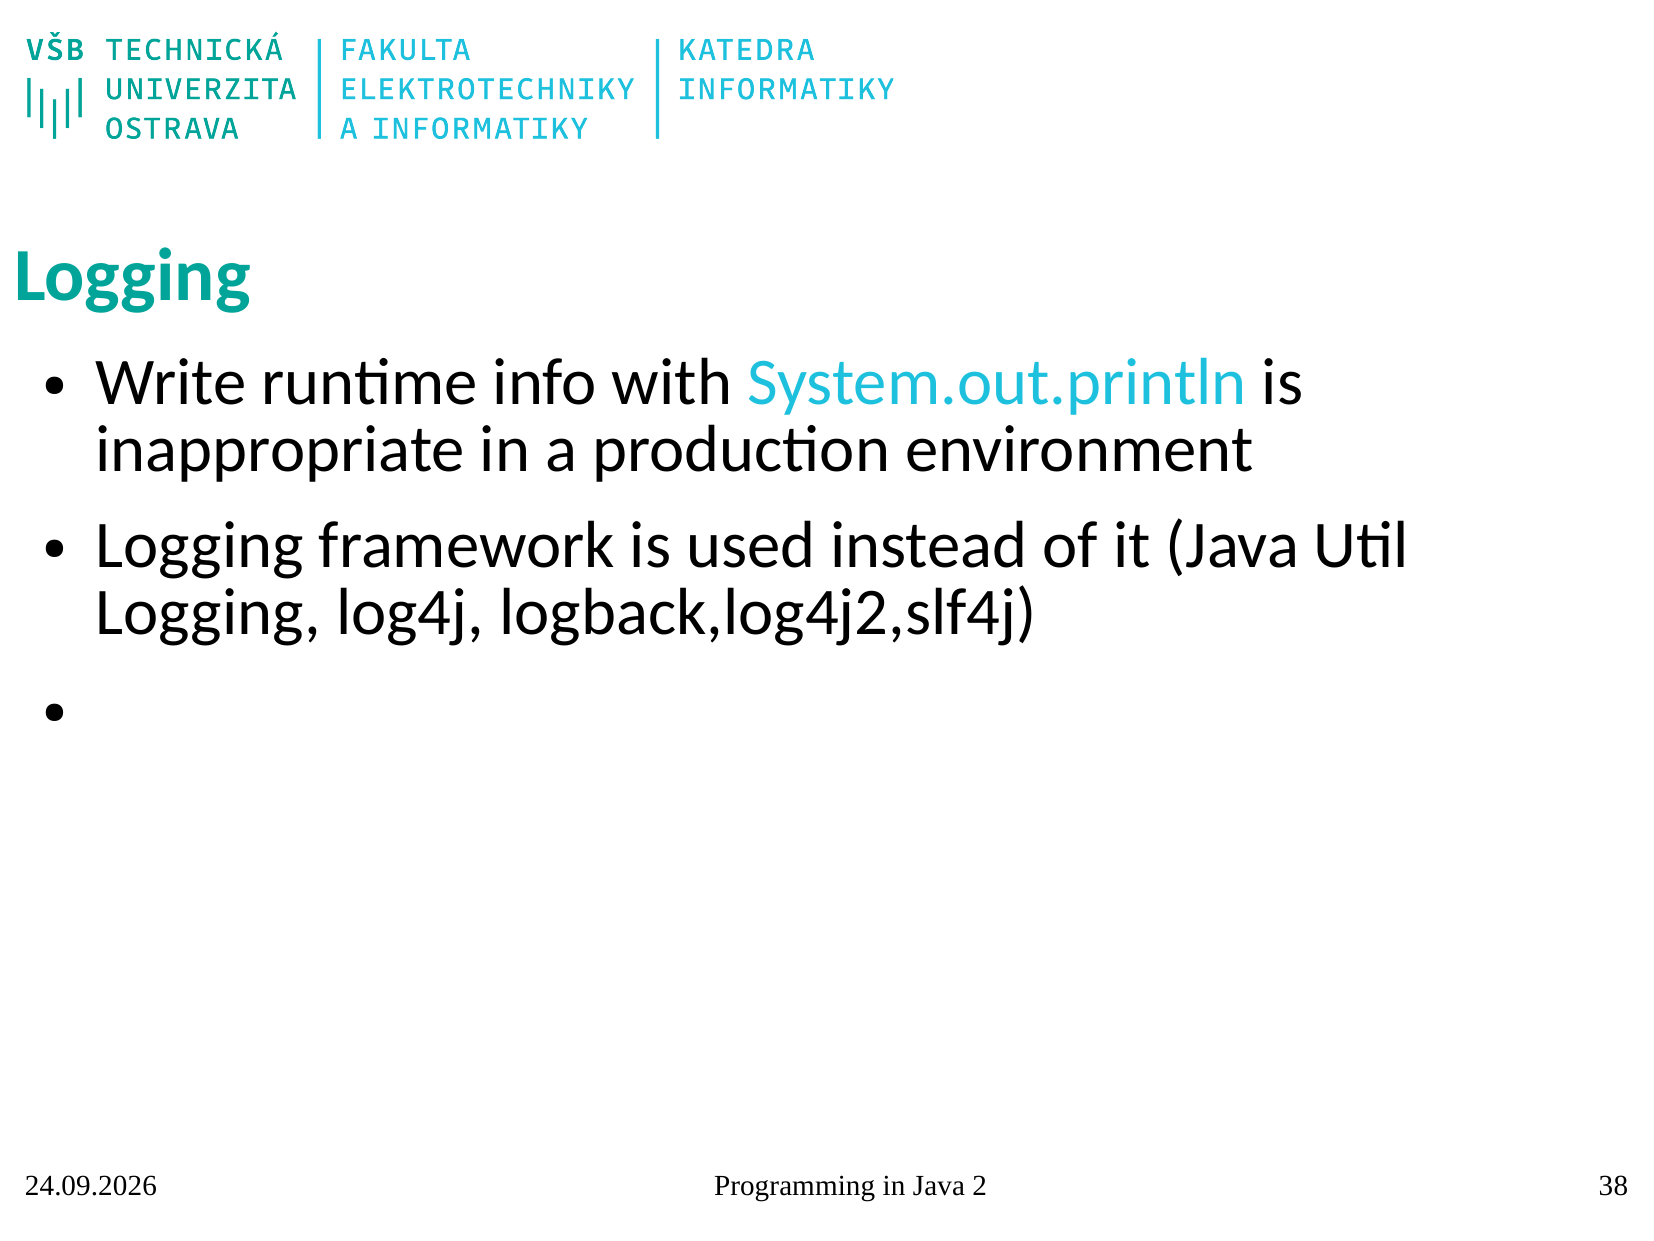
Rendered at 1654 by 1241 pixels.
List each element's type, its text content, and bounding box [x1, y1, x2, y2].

list Write runtime info with System.out.println is inappropriate in a production environment Logging framework is used instead of it (Java Util Logging, log4j, logback,log4j2,slf4j) [24, 354, 1629, 1146]
title Logging [14, 165, 1619, 319]
picture [26, 31, 894, 139]
